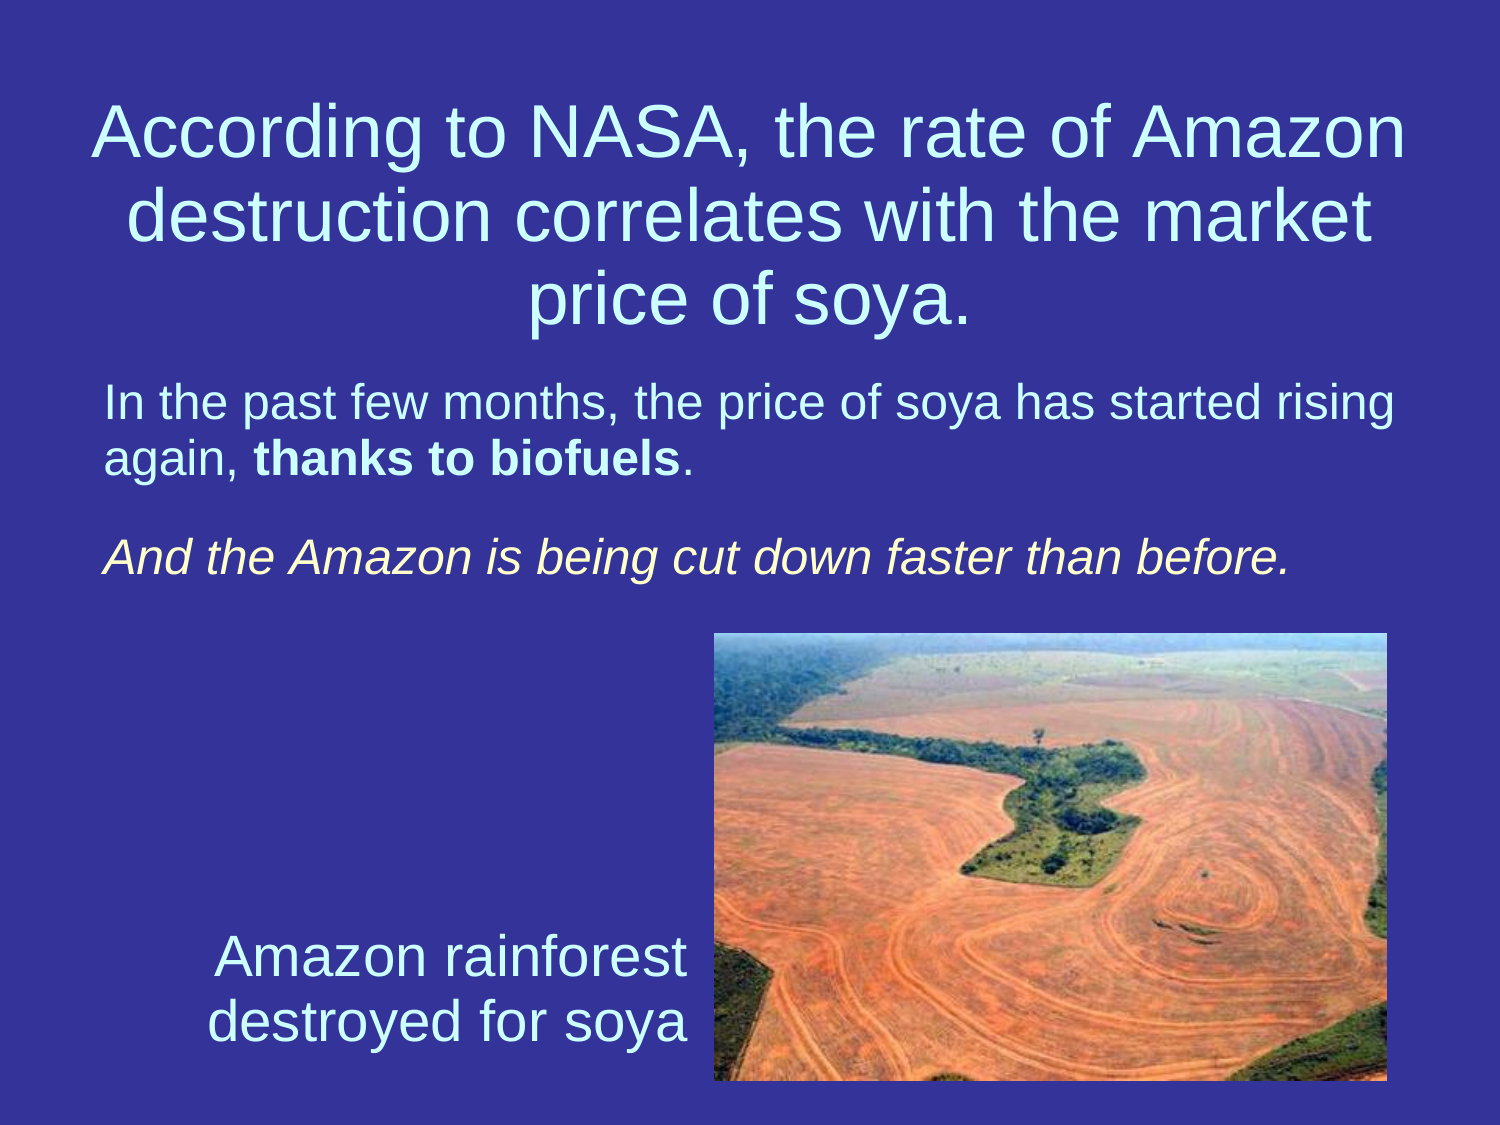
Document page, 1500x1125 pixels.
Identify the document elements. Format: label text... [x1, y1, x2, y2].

picture [714, 633, 1387, 1081]
title According to NASA, the rate of Amazon destruction correlates with the market price of soya. [75, 72, 1426, 358]
text_box Amazon rainforest destroyed for soya [53, 915, 703, 1062]
list In the past few months, the price of soya has started rising again, thanks to biofuels. And the Amazon is being cut down faster than before. [88, 267, 1439, 788]
